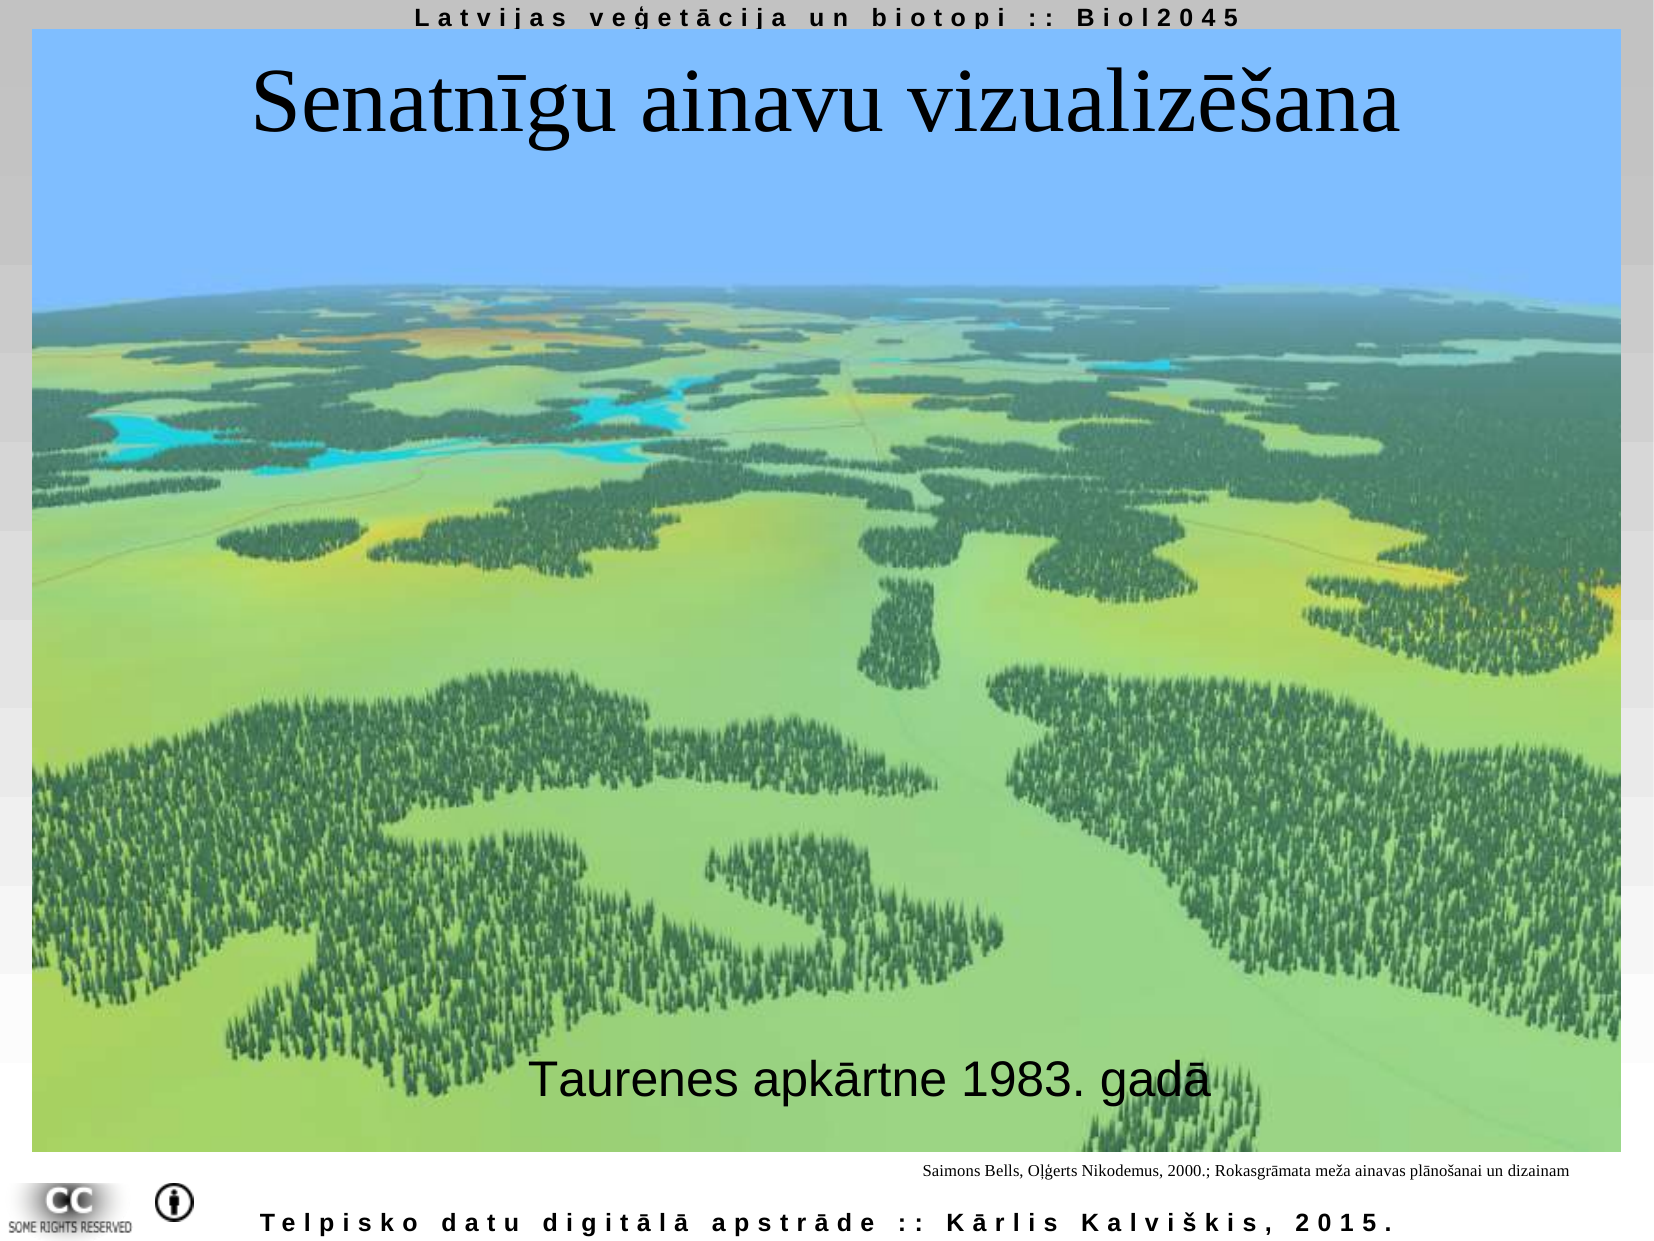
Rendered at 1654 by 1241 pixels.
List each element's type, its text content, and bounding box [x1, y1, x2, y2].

text_box Saimons Bells, Oļģerts Nikodemus, 2000.; Rokasgrāmata meža ainavas plānošanai un dizainam [922, 1161, 1567, 1180]
picture [0, 0, 1654, 1241]
text_box Taurenes apkārtne 1983. gadā [527, 1051, 1212, 1108]
title Senatnīgu ainavu vizualizēšana [29, 49, 1625, 296]
